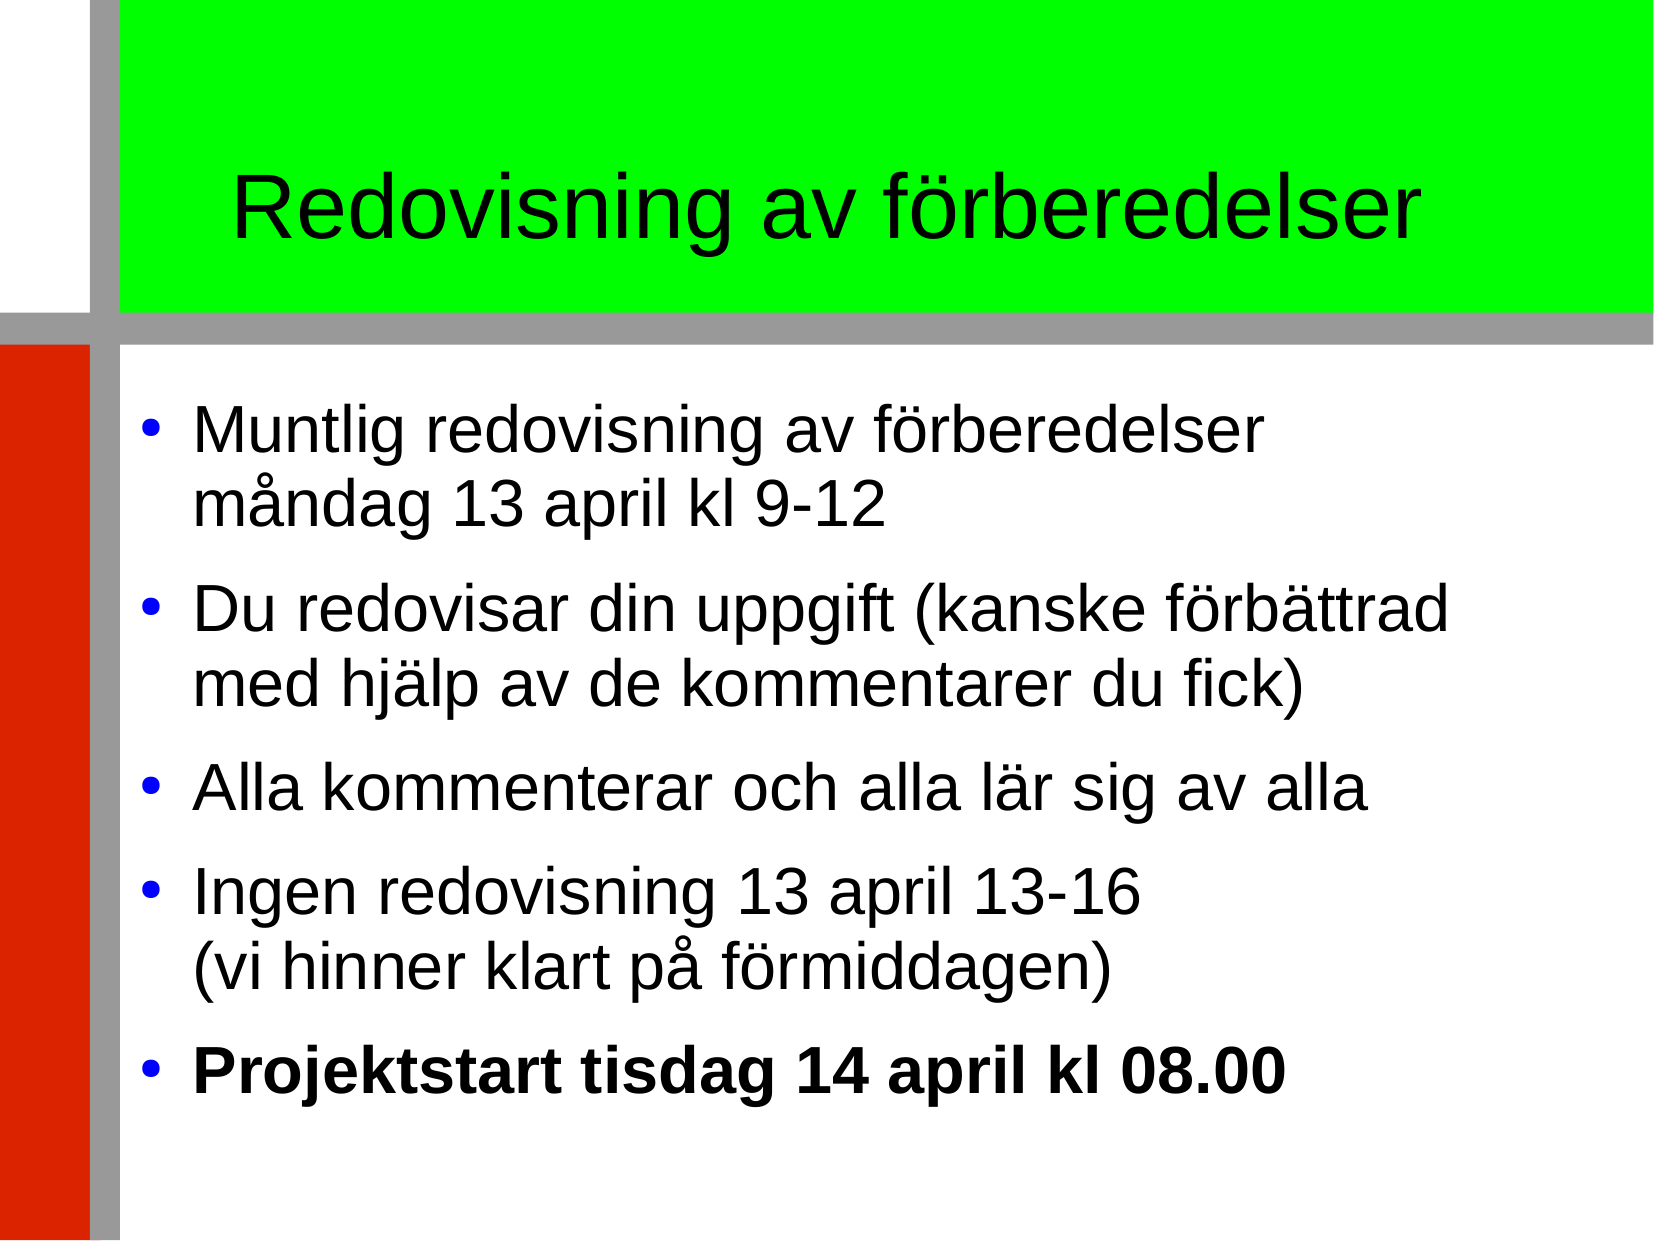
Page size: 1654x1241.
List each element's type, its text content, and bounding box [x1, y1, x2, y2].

list Muntlig redovisning av förberedelser måndag 13 april kl 9-12 Du redovisar din uppgift (kanske förbättrad med hjälp av de kommentarer du fick) Alla kommenterar och alla lär sig av alla Ingen redovisning 13 april 13-16 (vi hinner klart på förmiddagen) Projektstart tisdag 14 april kl 08.00 [121, 391, 1534, 1112]
title Redovisning av förberedelser [121, 102, 1534, 310]
